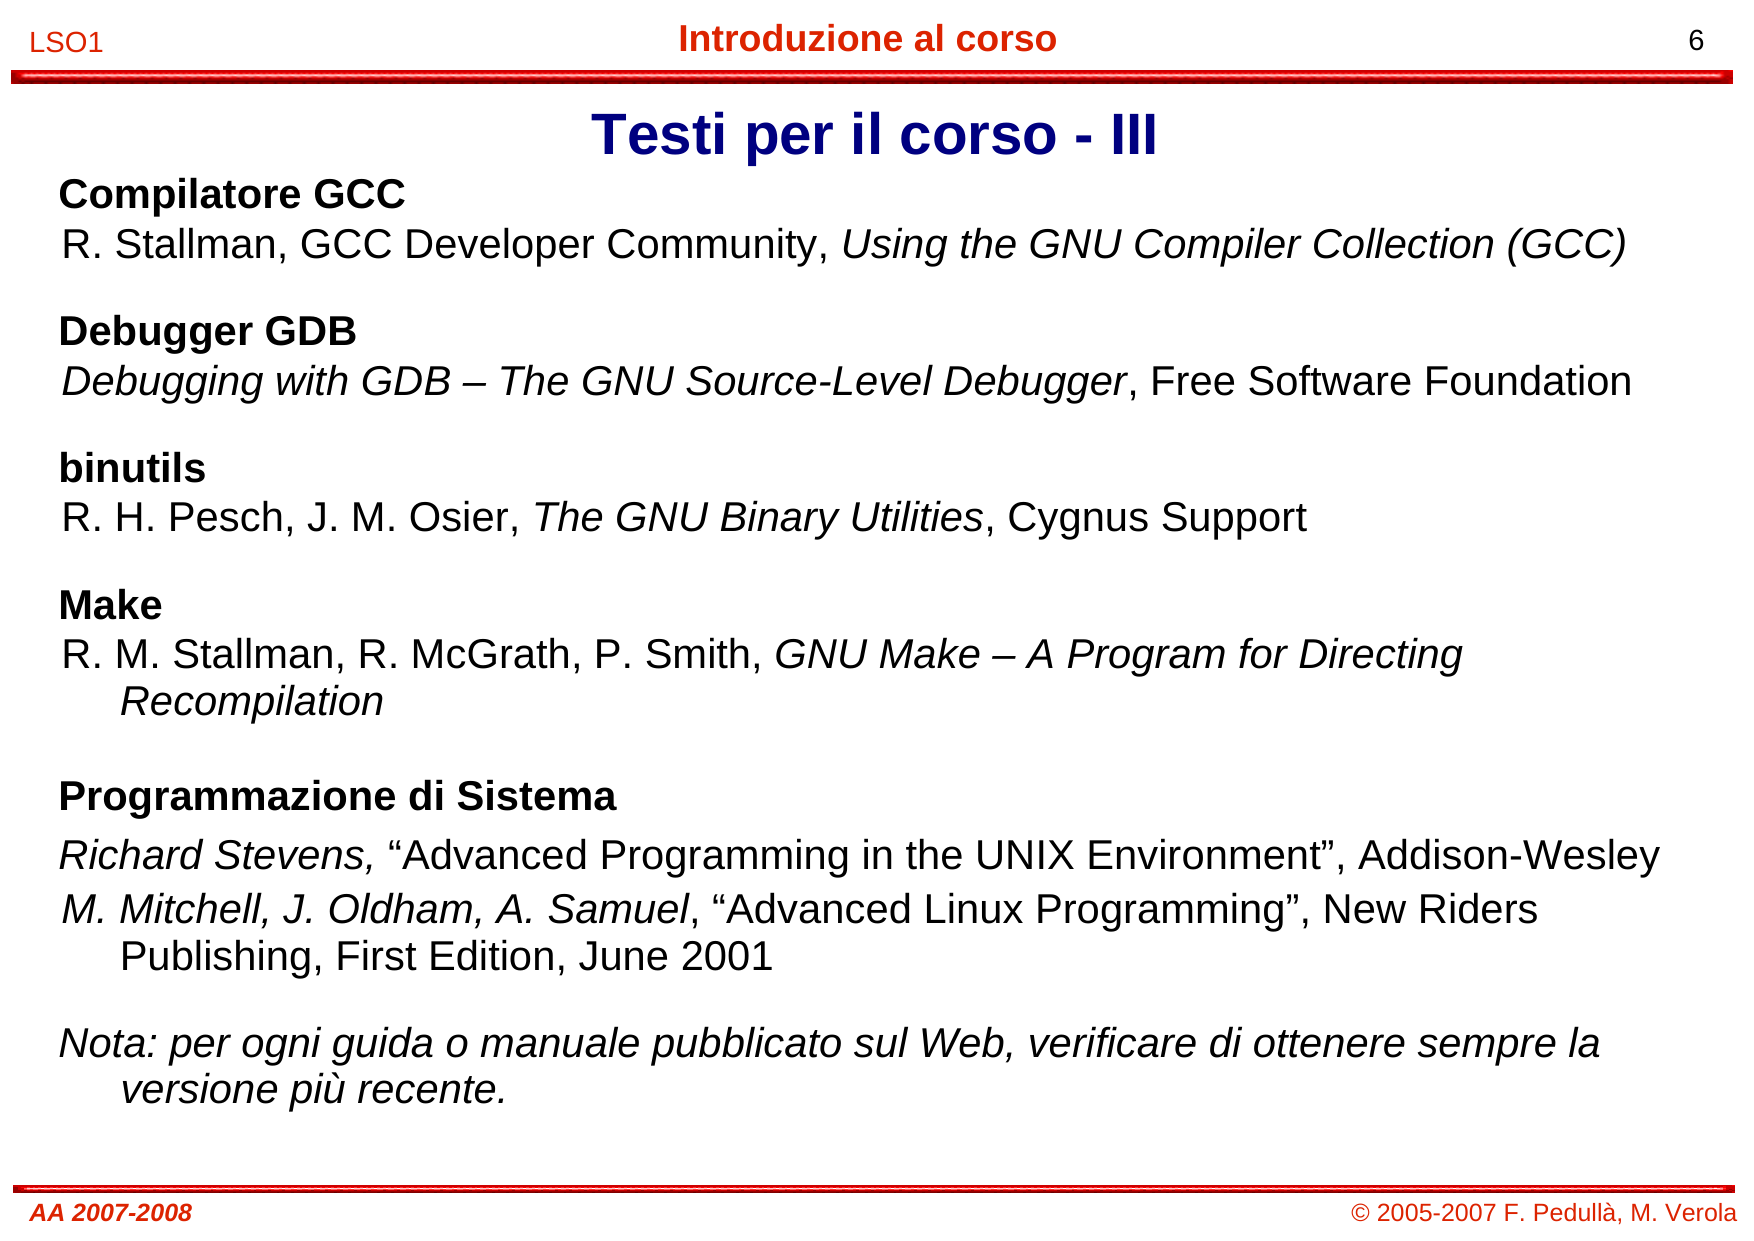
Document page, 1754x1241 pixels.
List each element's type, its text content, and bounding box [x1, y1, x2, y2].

text_box Testi per il corso - III [404, 98, 1348, 171]
picture [13, 1185, 1735, 1193]
picture [11, 70, 1733, 84]
list Compilatore GCC R. Stallman, GCC Developer Community, Using the GNU Compiler Collection (GCC) Debugger GDB Debugging with GDB – The GNU Source-Level Debugger, Free Software Foundation binutils R. H. Pesch, J. M. Osier, The GNU Binary Utilities, Cygnus Support Make R. M. Stallman, R. McGrath, P. Smith, GNU Make – A Program for Directing Recompilation Programmazione di Sistema Richard Stevens, “Advanced Programming in the UNIX Environment”, Addison-Wesley M. Mitchell, J. Oldham, A. Samuel, “Advanced Linux Programming”, New Riders Publishing, First Edition, June 2001 Nota: per ogni guida o manuale pubblicato sul Web, verificare di ottenere sempre la versione più recente. [58, 171, 1696, 1168]
